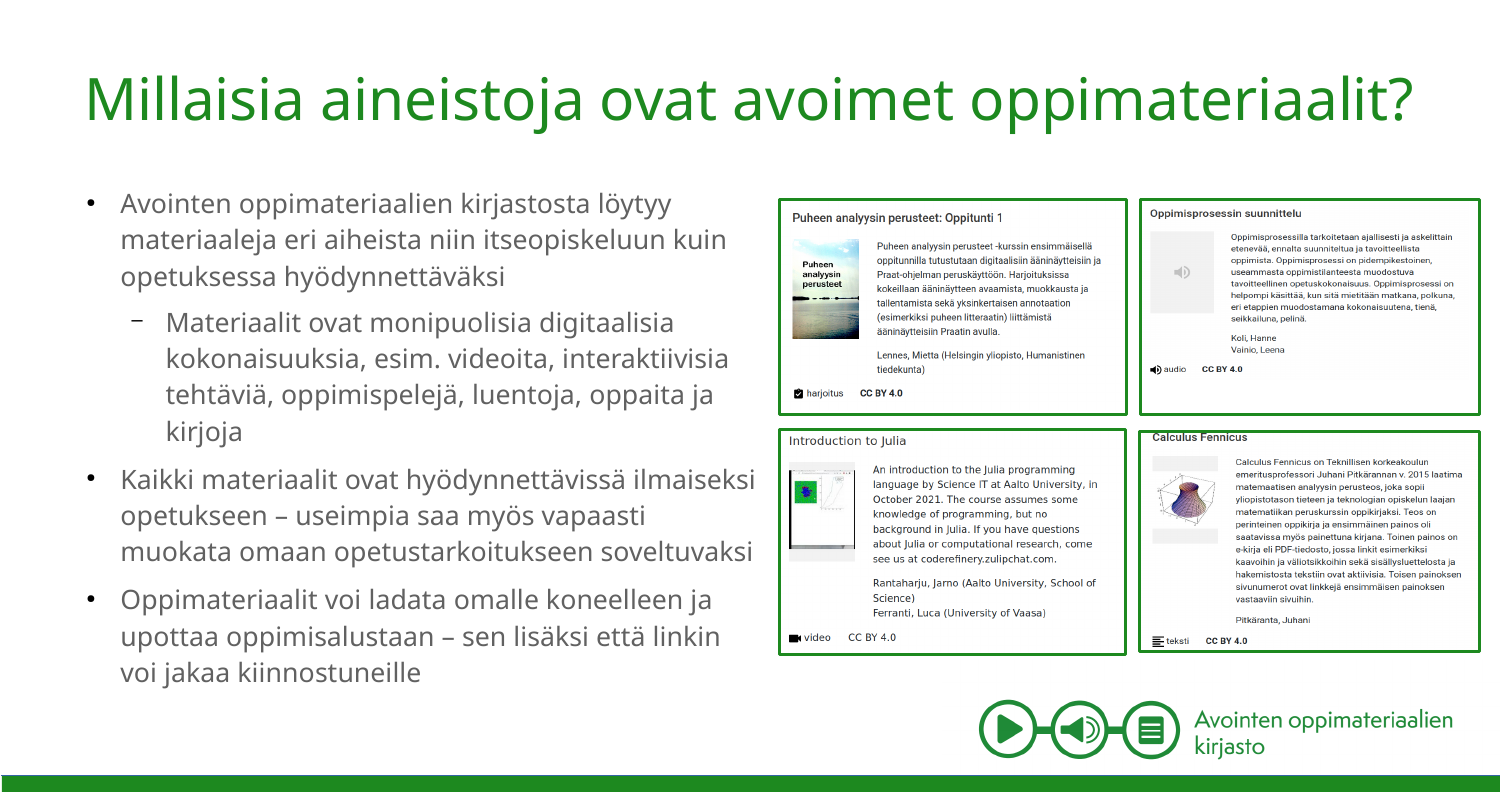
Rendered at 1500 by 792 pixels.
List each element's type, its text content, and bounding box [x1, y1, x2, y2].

picture [942, 659, 1500, 775]
title Millaisia aineistoja ovat avoimet oppimateriaalit? [75, 29, 1425, 166]
picture [781, 200, 1125, 414]
picture [1141, 200, 1479, 414]
picture [1141, 432, 1479, 650]
picture [781, 431, 1124, 654]
list Avointen oppimateriaalien kirjastosta löytyy materiaaleja eri aiheista niin itseopiskeluun kuin opetuksessa hyödynnettäväksi Materiaalit ovat monipuolisia digitaalisia kokonaisuuksia, esim. videoita, interaktiivisia tehtäviä, oppimispelejä, luentoja, oppaita ja kirjoja Kaikki materiaalit ovat hyödynnettävissä ilmaiseksi opetukseen – useimpia saa myös vapaasti muokata omaan opetustarkoitukseen soveltuvaksi Oppimateriaalit voi ladata omalle koneelleen ja upottaa oppimisalustaan – sen lisäksi että linkin voi jakaa kiinnostuneille [75, 185, 758, 733]
